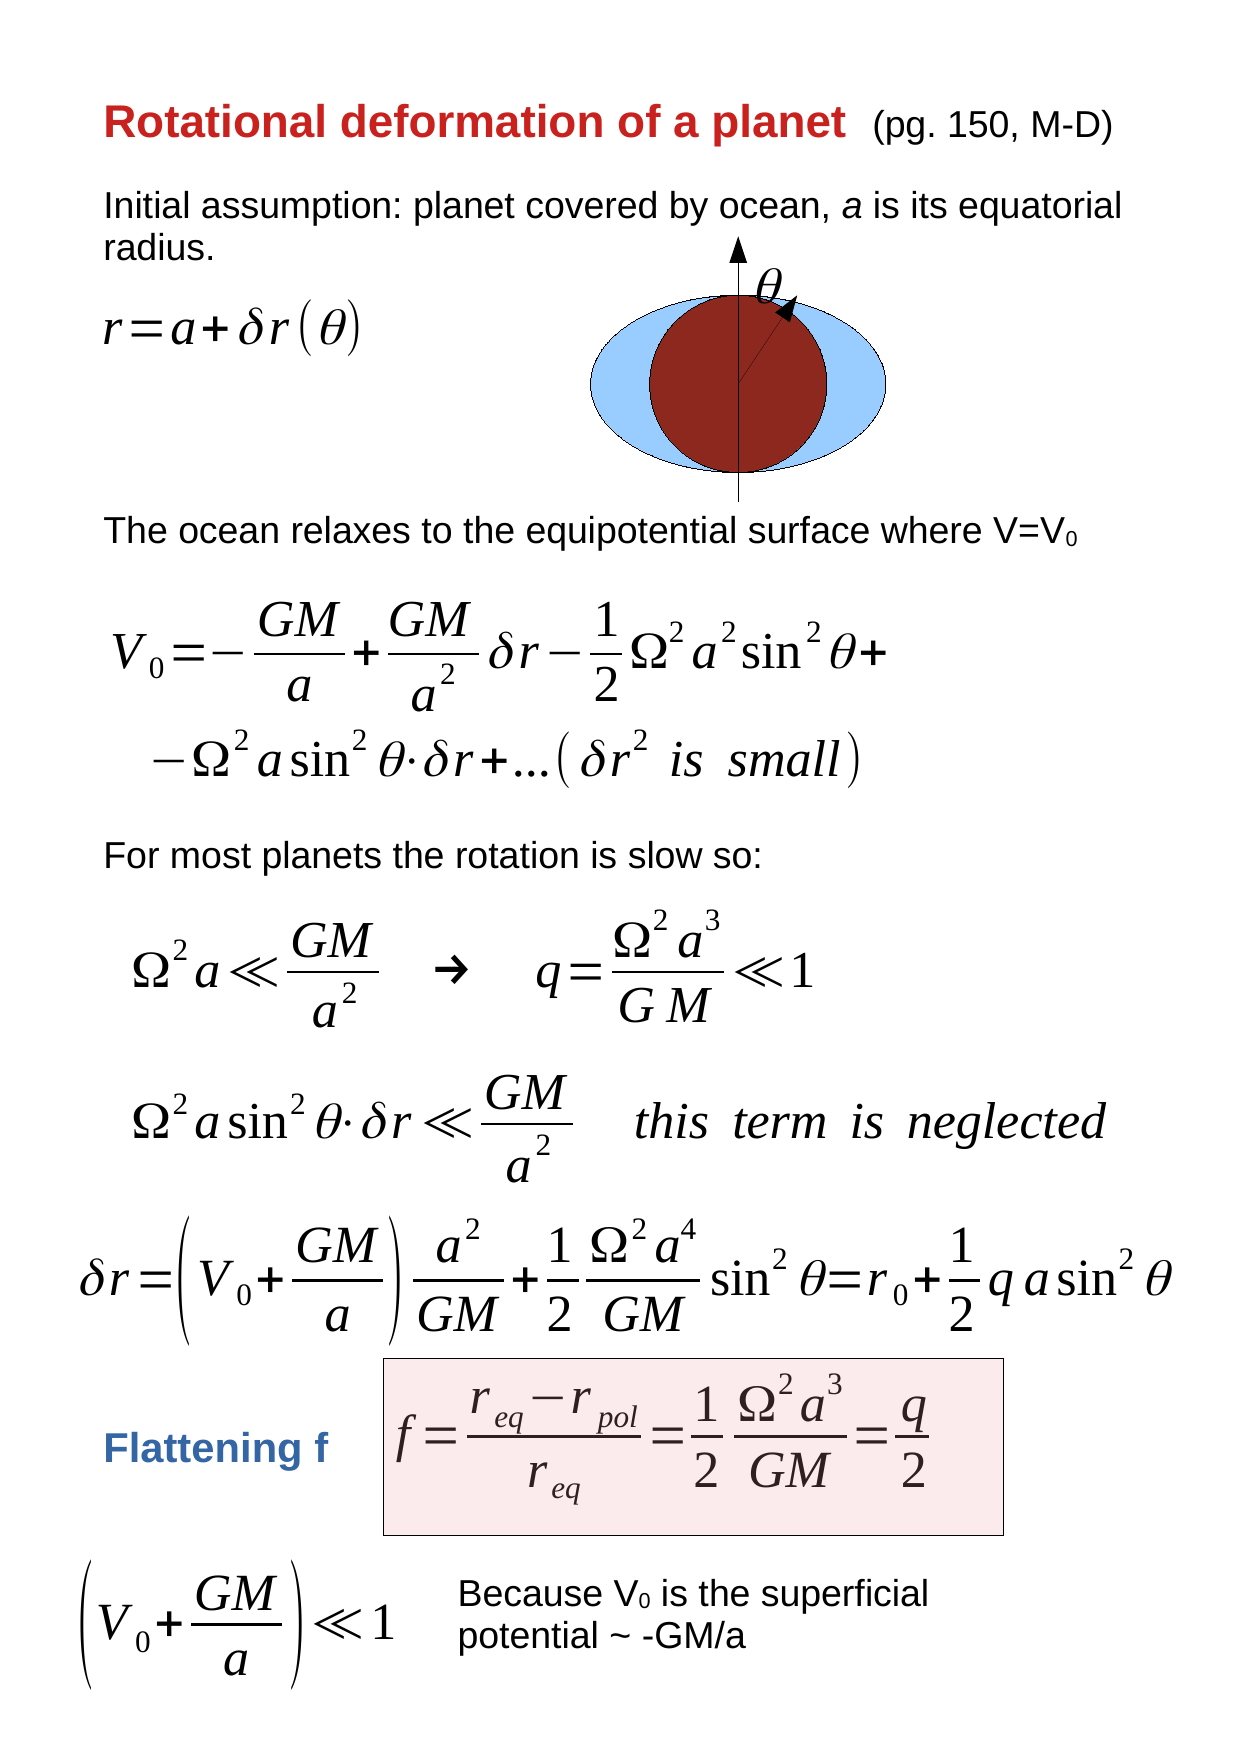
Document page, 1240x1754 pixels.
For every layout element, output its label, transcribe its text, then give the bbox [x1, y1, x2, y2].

text_box The ocean relaxes to the equipotential surface where V=V0 [88, 501, 1152, 572]
text_box [739, 307, 781, 380]
chart [96, 590, 904, 793]
text_box For most planets the rotation is slow so: [88, 826, 1123, 884]
chart [118, 1062, 1123, 1194]
chart [738, 265, 792, 307]
chart [63, 1210, 1181, 1348]
chart [88, 295, 376, 359]
chart [63, 1557, 408, 1694]
text_box Rotational deformation of a planet (pg. 150, M-D) [88, 88, 1152, 155]
chart [118, 855, 829, 1041]
text_box [590, 295, 738, 473]
text_box Initial assumption: planet covered by ocean, a is its equatorial radius. [88, 177, 1152, 276]
text_box [383, 1358, 1004, 1536]
text_box Because V0 is the superficial potential ~ -GM/a [442, 1564, 1063, 1677]
text_box [739, 302, 886, 473]
text_box Flattening f [88, 1417, 382, 1479]
